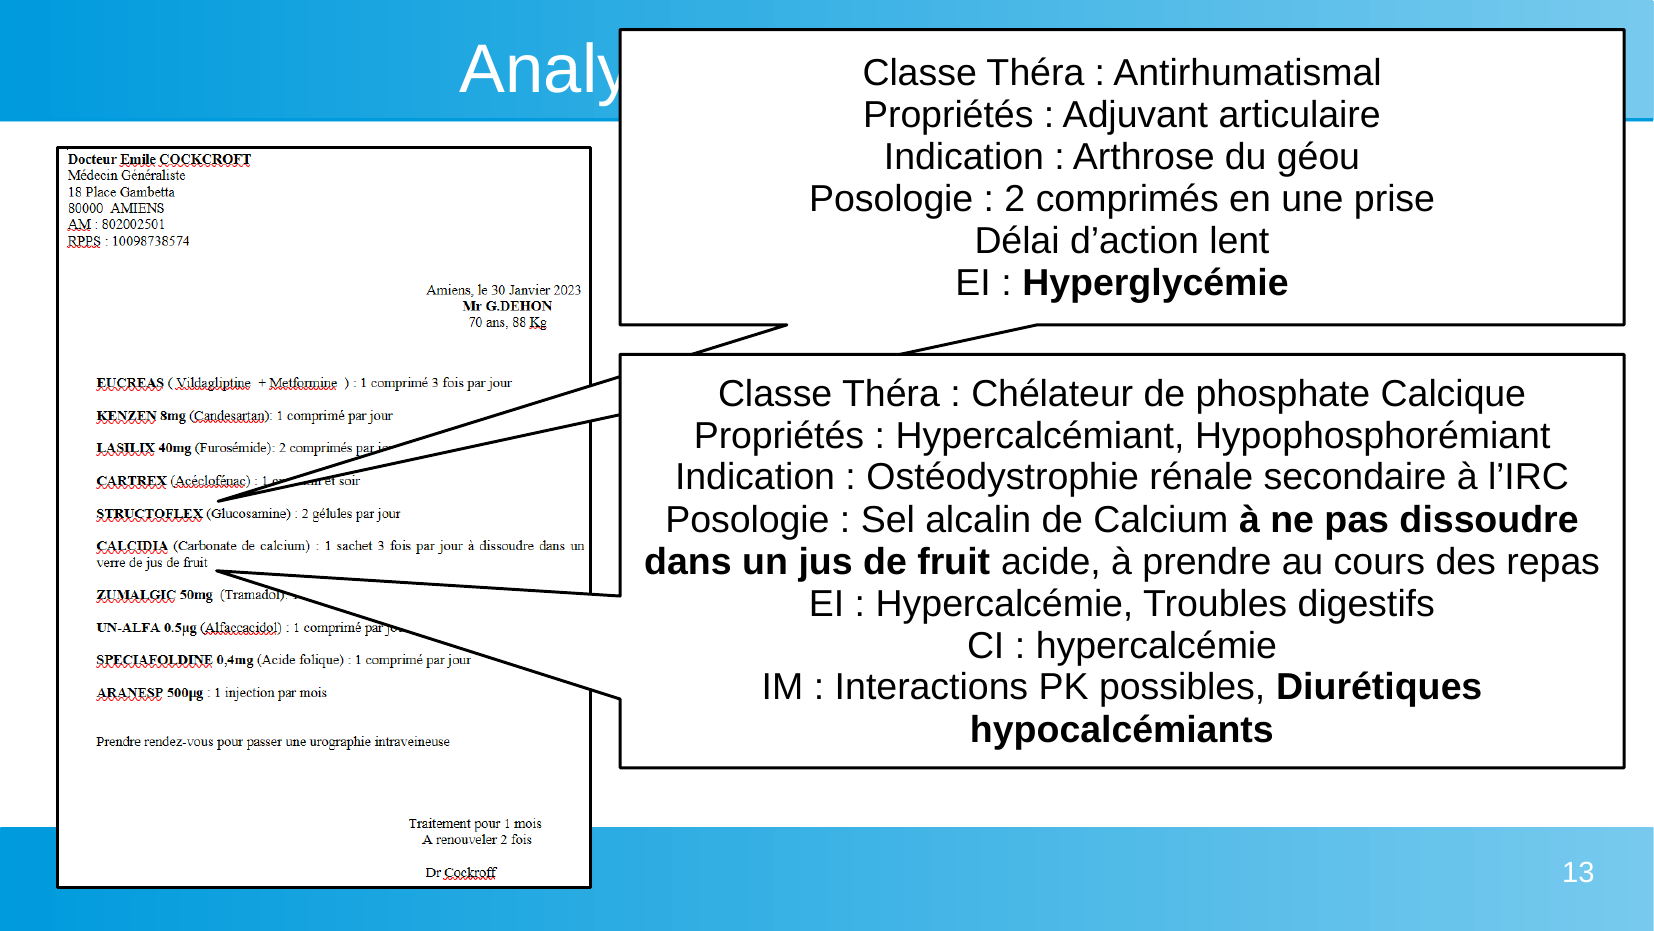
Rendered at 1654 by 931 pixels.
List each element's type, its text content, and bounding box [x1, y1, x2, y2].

text_box Classe Théra : Chélateur de phosphate Calcique Propriétés : Hypercalcémiant, Hypophosphorémiant Indication : Ostéodystrophie rénale secondaire à l’IRC Posologie : Sel alcalin de Calcium à ne pas dissoudre dans un jus de fruit acide, à prendre au cours des repas EI : Hypercalcémie, Troubles digestifs CI : hypercalcémie IM : Interactions PK possibles, Diurétiques hypocalcémiants [216, 354, 1625, 768]
text_box Classe Théra : Antirhumatismal Propriétés : Adjuvant articulaire Indication : Arthrose du géou Posologie : 2 comprimés en une prise Délai d’action lent EI : Hyperglycémie [218, 376, 620, 502]
title Analyse des traitements [59, 29, 620, 108]
picture [59, 148, 589, 886]
text_box Classe Théra : Antirhumatismal Propriétés : Adjuvant articulaire Indication : Arthrose du géou Posologie : 2 comprimés en une prise Délai d’action lent EI : Hyperglycémie [620, 29, 1625, 354]
